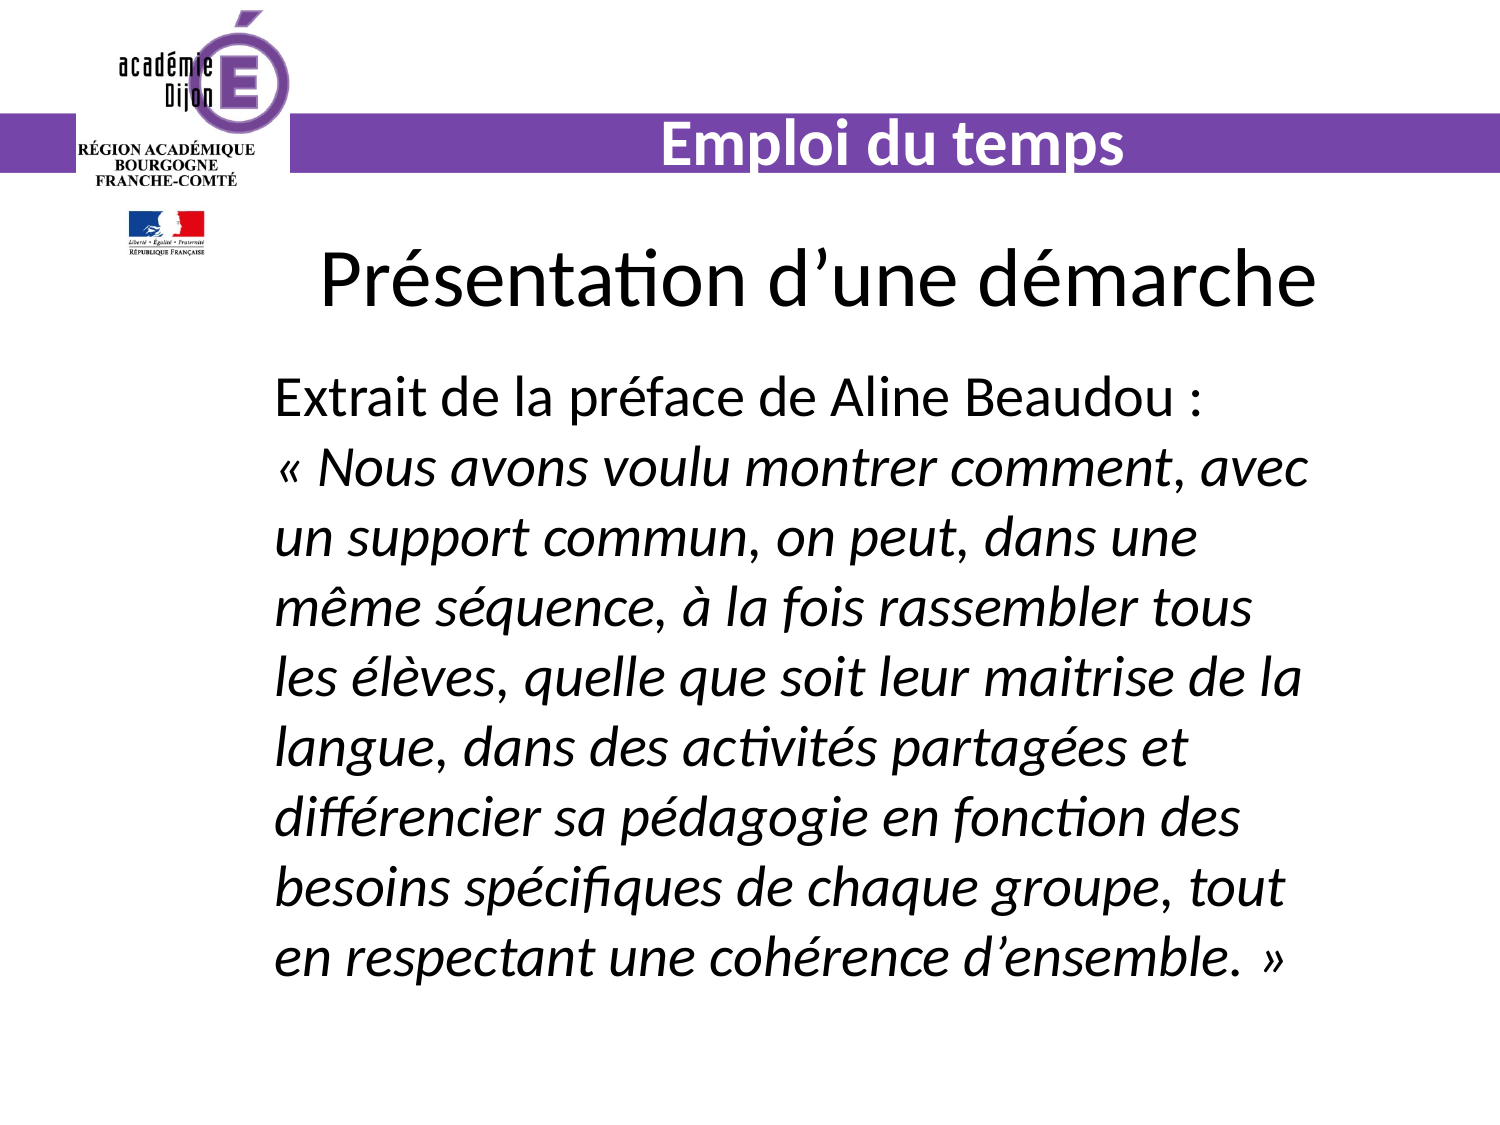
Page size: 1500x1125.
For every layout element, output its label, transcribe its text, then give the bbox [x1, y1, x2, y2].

text_box Extrait de la préface de Aline Beaudou : « Nous avons voulu montrer comment, avec un support commun, on peut, dans une même séquence, à la fois rassembler tous les élèves, quelle que soit leur maitrise de la langue, dans des activités partagées et différencier sa pédagogie en fonction des besoins spécifiques de chaque groupe, tout en respectant une cohérence d’ensemble. » [259, 350, 1332, 996]
picture [76, 8, 290, 256]
title Emploi du temps [360, 45, 1425, 215]
text_box Présentation d’une démarche [206, 215, 1451, 331]
